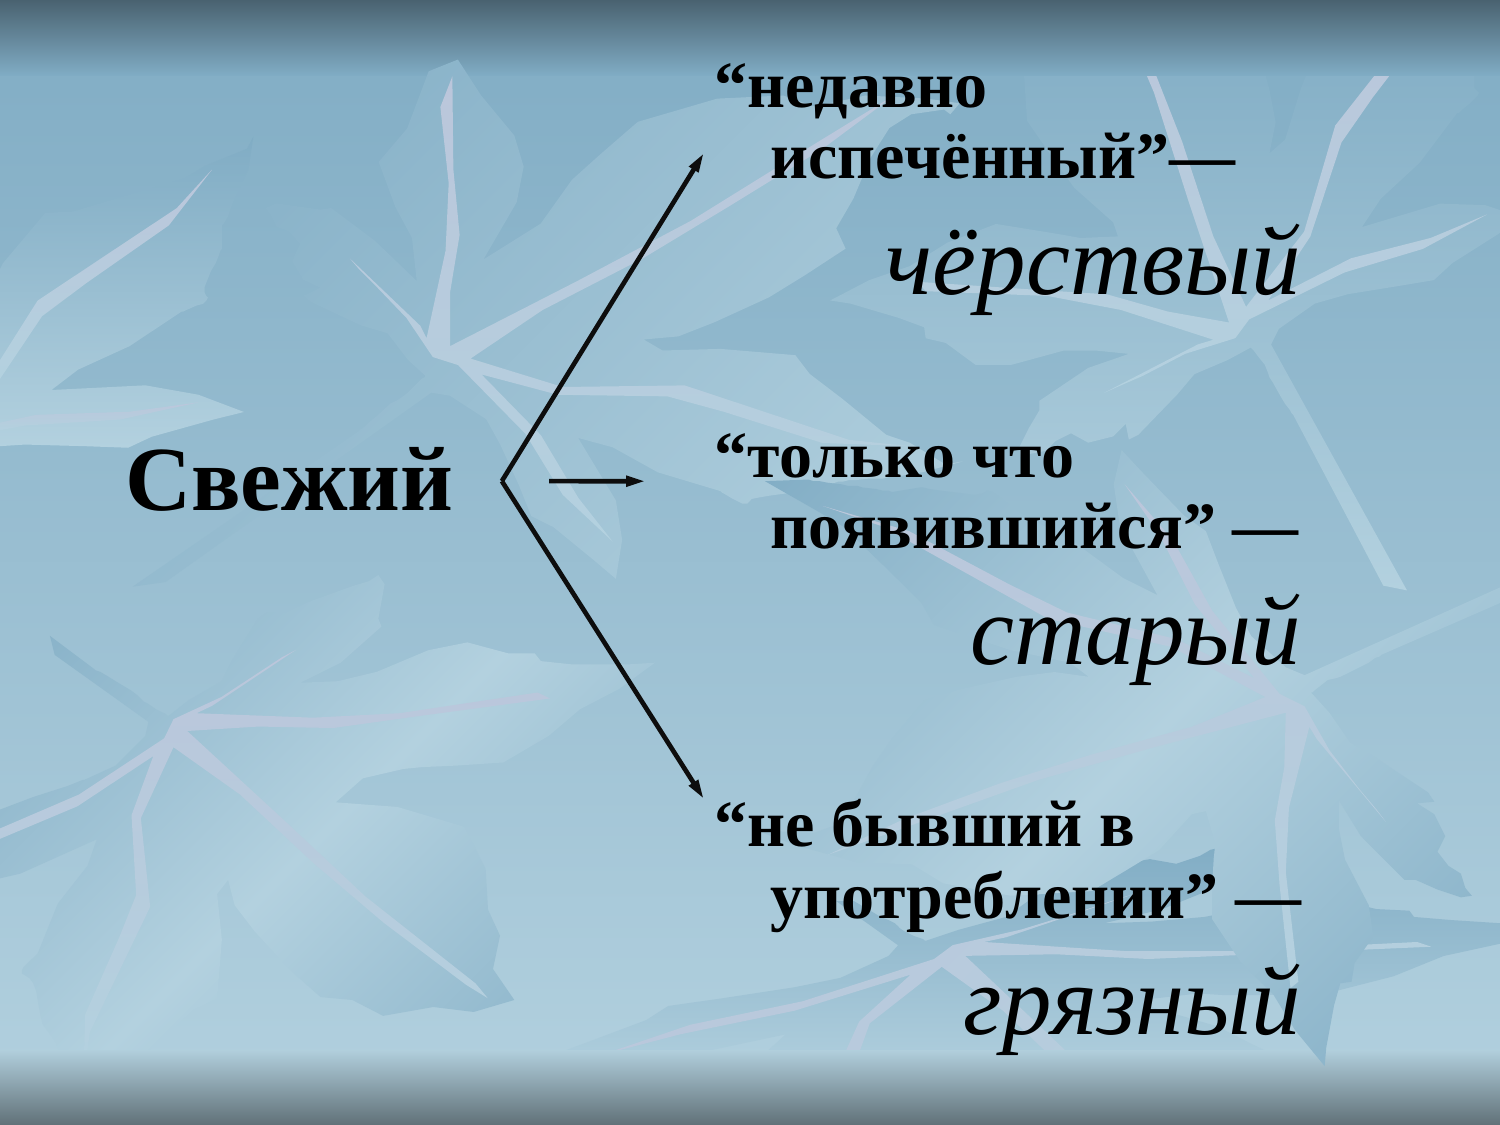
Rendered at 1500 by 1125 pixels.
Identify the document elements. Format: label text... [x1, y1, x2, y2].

title Свежий [506, 372, 573, 587]
title Свежий [75, 45, 573, 1012]
list “недавно испечённый”— чёрствый “только что появившийся” — старый “не бывший в употреблении” — грязный [643, 42, 1427, 1071]
